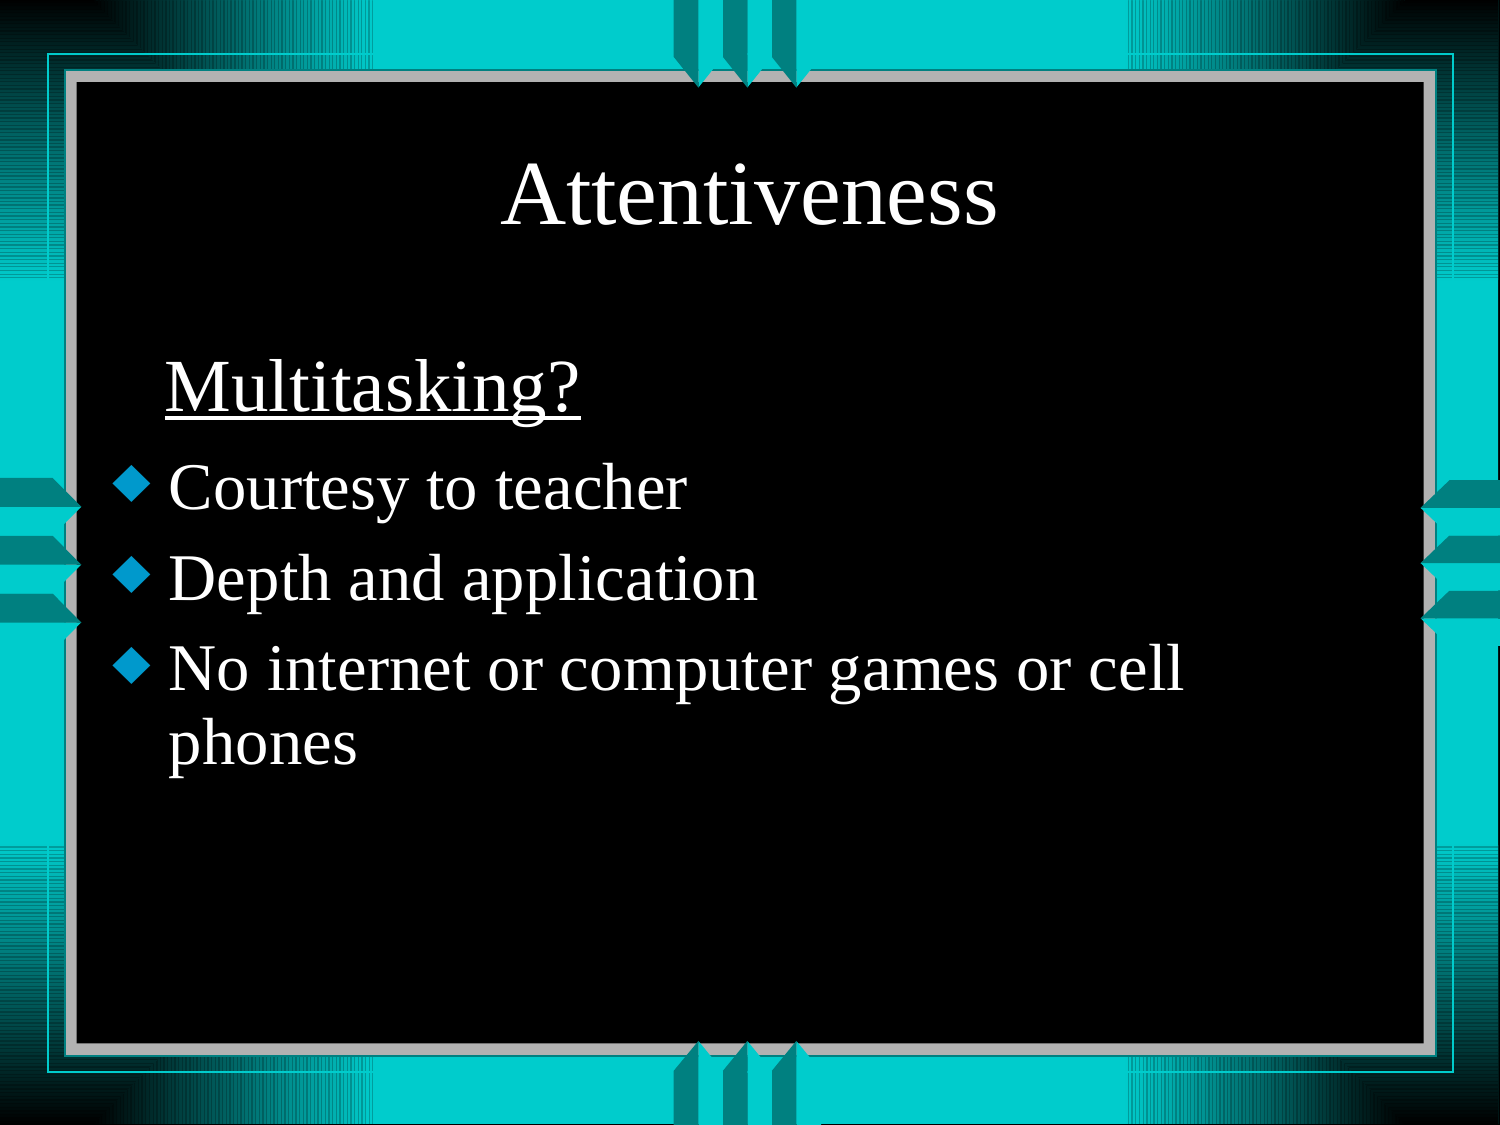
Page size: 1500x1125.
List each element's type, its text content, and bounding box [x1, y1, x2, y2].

list Courtesy to teacher Depth and application No internet or computer games or cell phones [112, 449, 1388, 988]
text_box Multitasking? [149, 337, 638, 436]
title Attentiveness [112, 99, 1388, 288]
